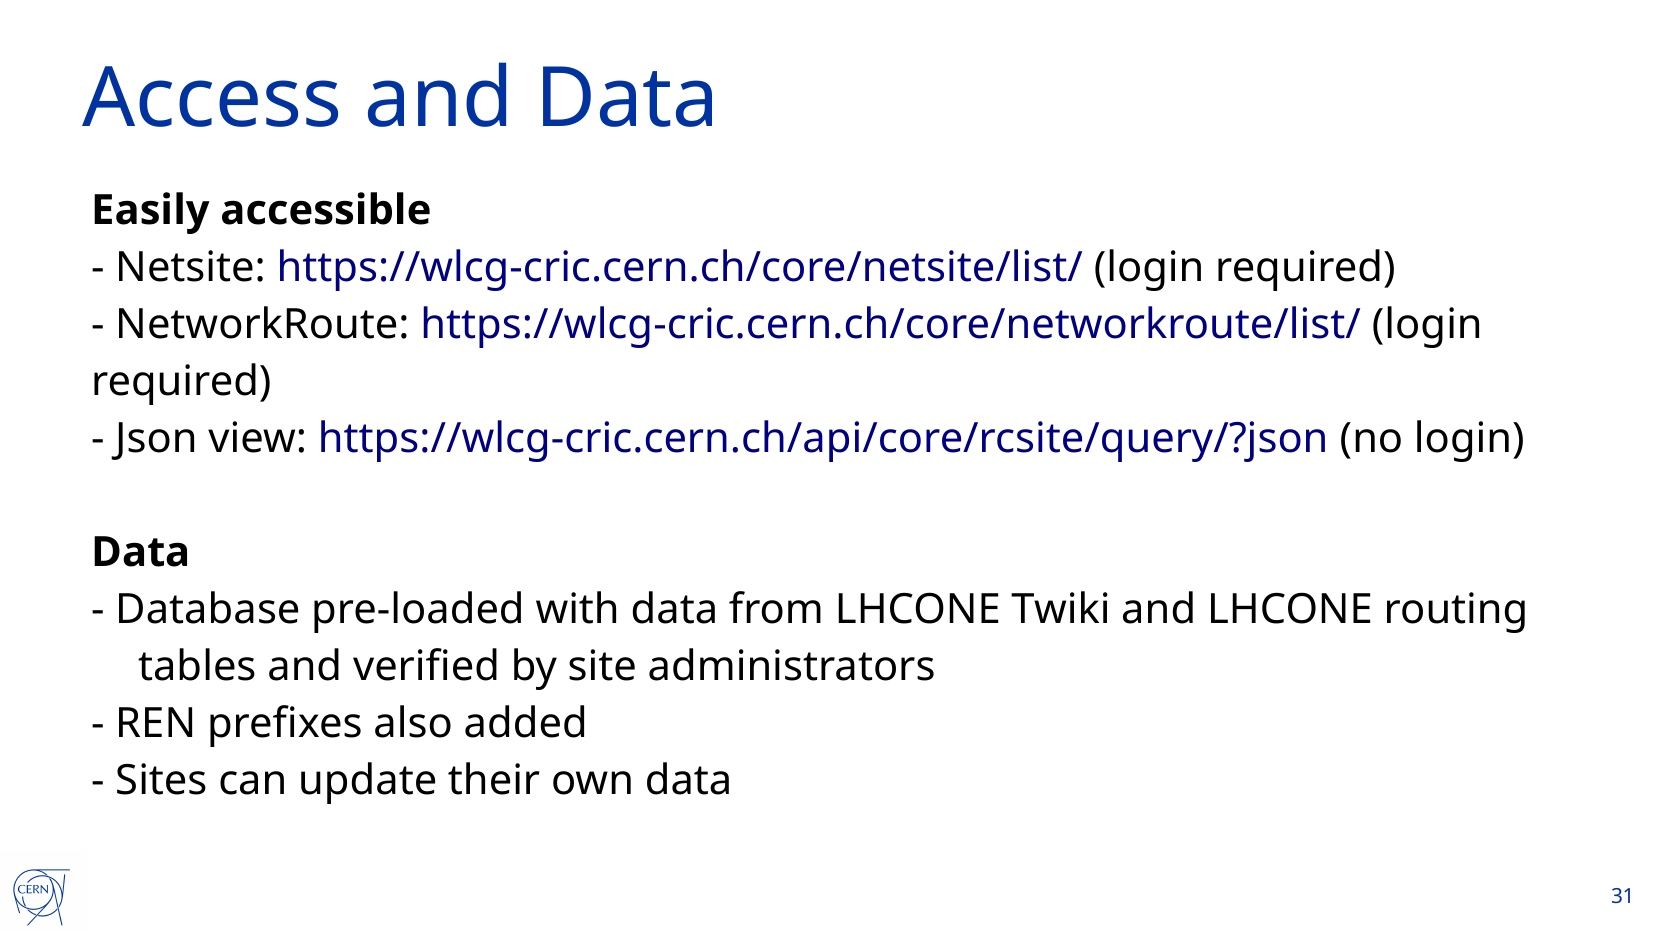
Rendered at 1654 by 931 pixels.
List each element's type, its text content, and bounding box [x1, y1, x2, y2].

text_box Easily accessible - Netsite: https://wlcg-cric.cern.ch/core/netsite/list/ (login required) - NetworkRoute: https://wlcg-cric.cern.ch/core/networkroute/list/ (login required) - Json view: https://wlcg-cric.cern.ch/api/core/rcsite/query/?json (no login) Data - Database pre-loaded with data from LHCONE Twiki and LHCONE routing tables and verified by site administrators - REN prefixes also added - Sites can update their own data [76, 172, 1601, 925]
picture [0, 850, 127, 931]
title Access and Data [82, 37, 1571, 193]
